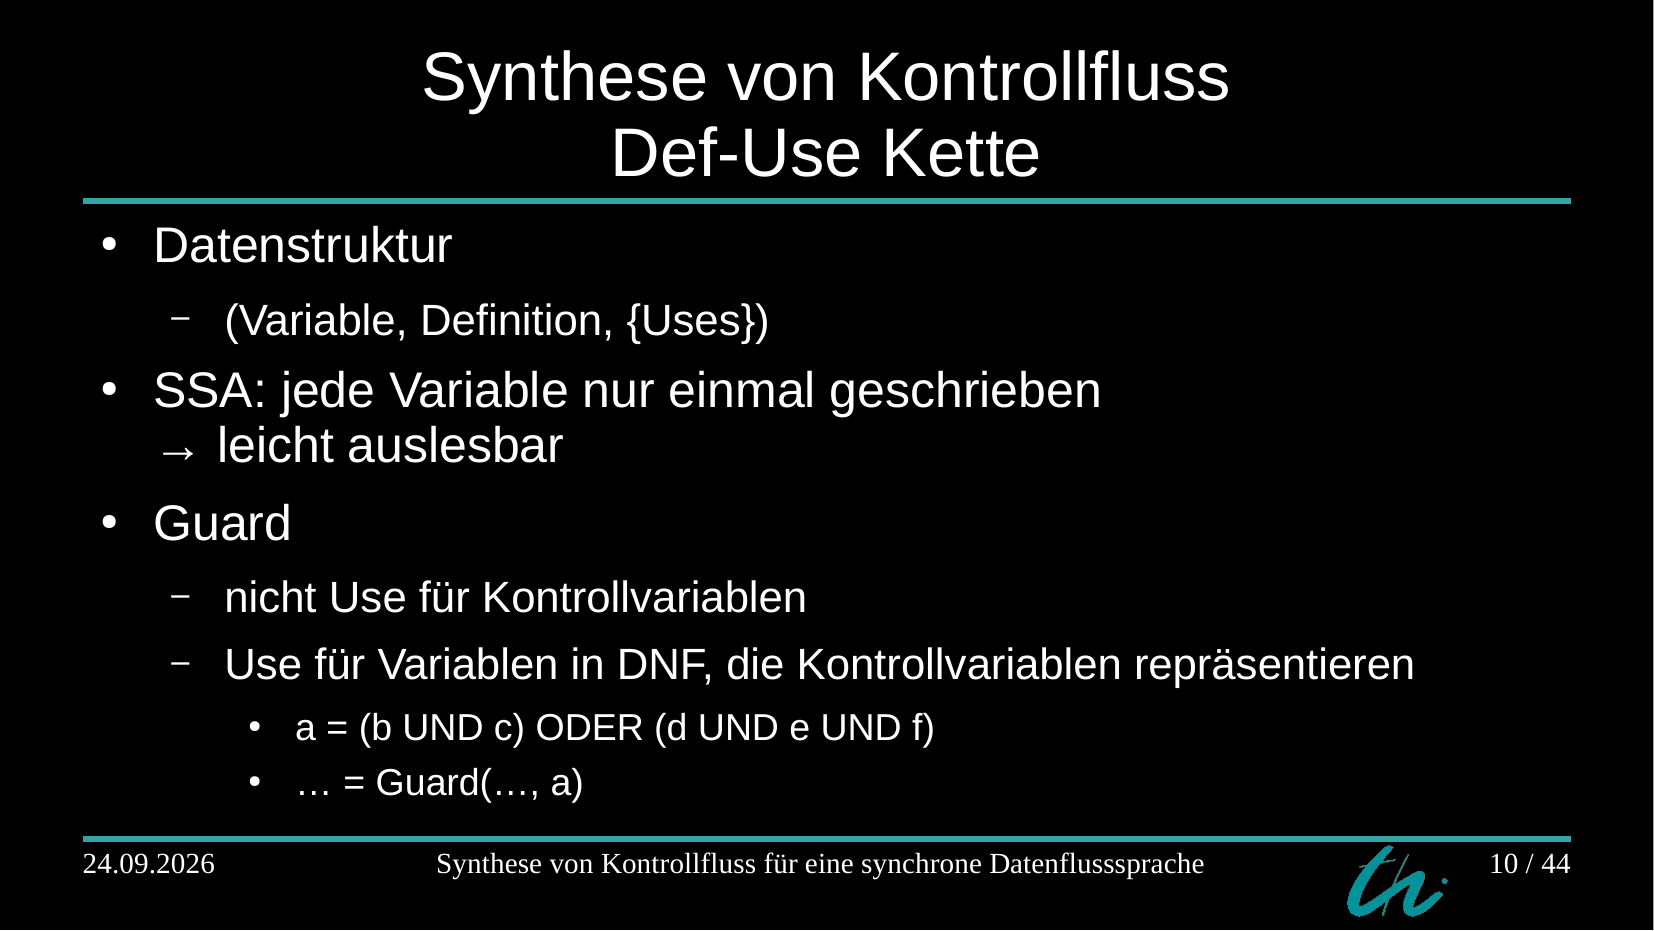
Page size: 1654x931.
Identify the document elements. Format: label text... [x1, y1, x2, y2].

title Synthese von Kontrollfluss Def-Use Kette [82, 37, 1571, 193]
list Datenstruktur (Variable, Definition, {Uses}) SSA: jede Variable nur einmal geschrieben → leicht auslesbar Guard nicht Use für Kontrollvariablen Use für Variablen in DNF, die Kontrollvariablen repräsentieren a = (b UND c) ODER (d UND e UND f) … = Guard(…, a) [82, 217, 1571, 815]
picture [1347, 845, 1448, 917]
